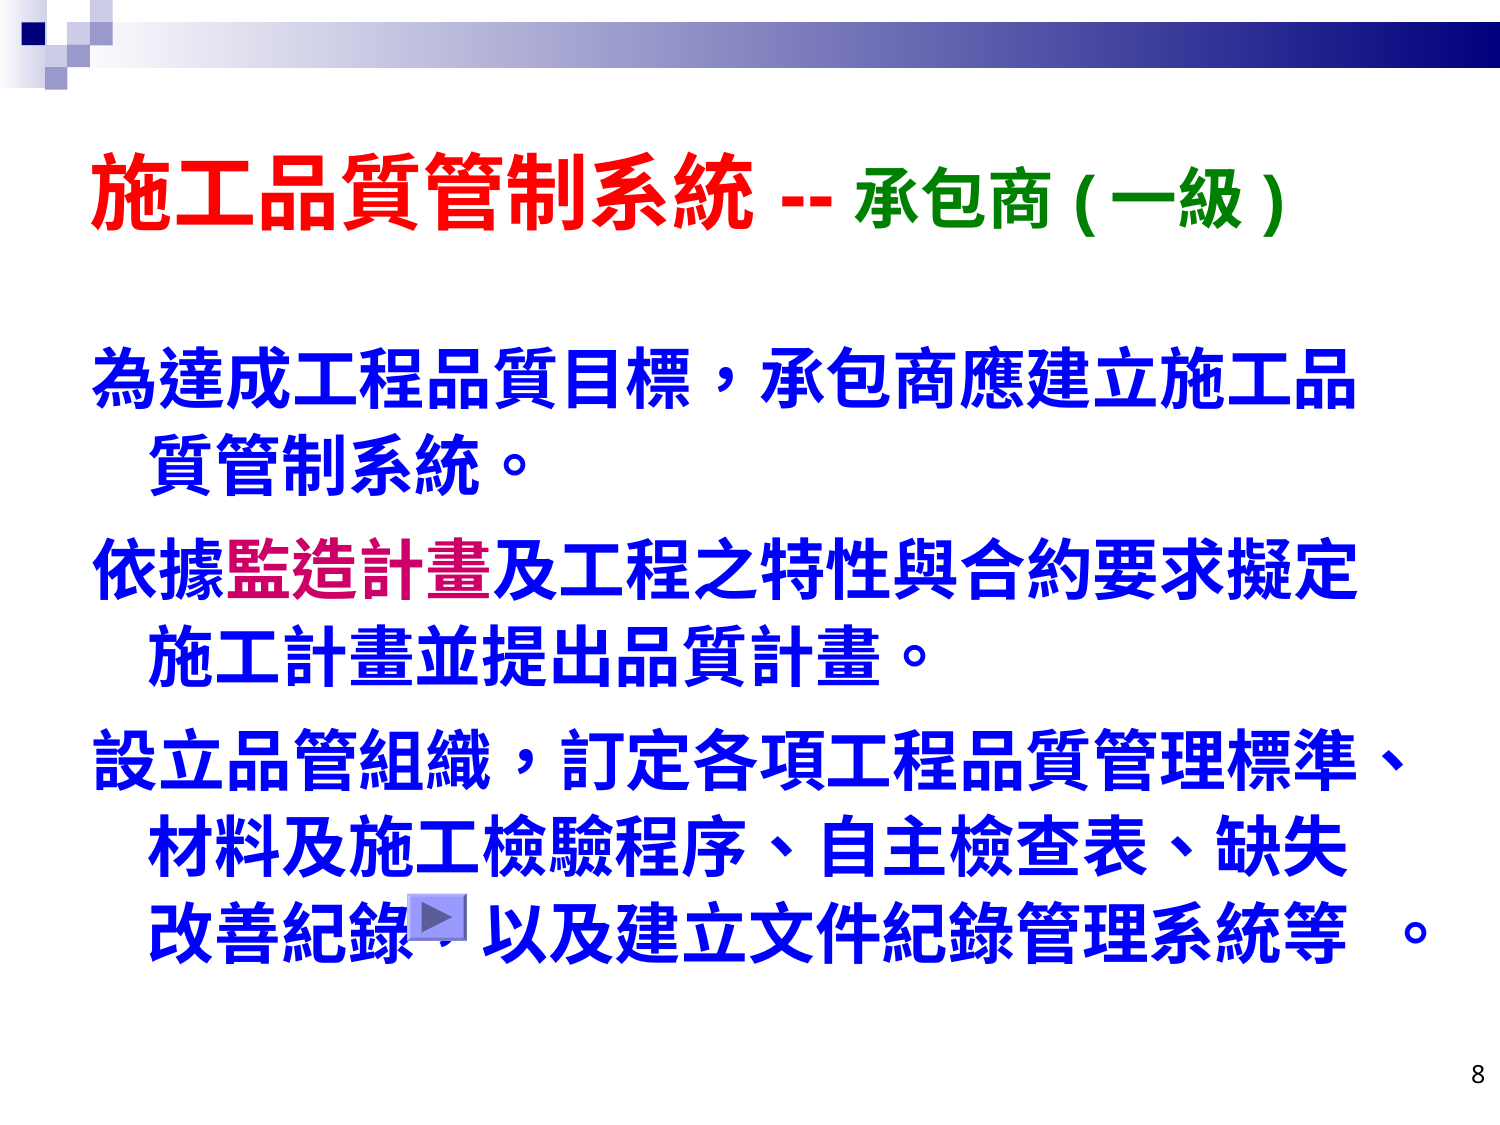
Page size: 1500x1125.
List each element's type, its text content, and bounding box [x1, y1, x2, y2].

title 施工品質管制系統--承包商(一級) [74, 75, 1426, 300]
text_box <number> [1149, 1025, 1500, 1101]
list 為達成工程品質目標，承包商應建立施工品質管制系統。 依據監造計畫及工程之特性與合約要求擬定施工計畫並提出品質計畫。 設立品管組織，訂定各項工程品質管理標準、材料及施工檢驗程序、自主檢查表、缺失改善紀錄，以及建立文件紀錄管理系統等 。 [76, 326, 1428, 965]
text_box [409, 893, 467, 941]
